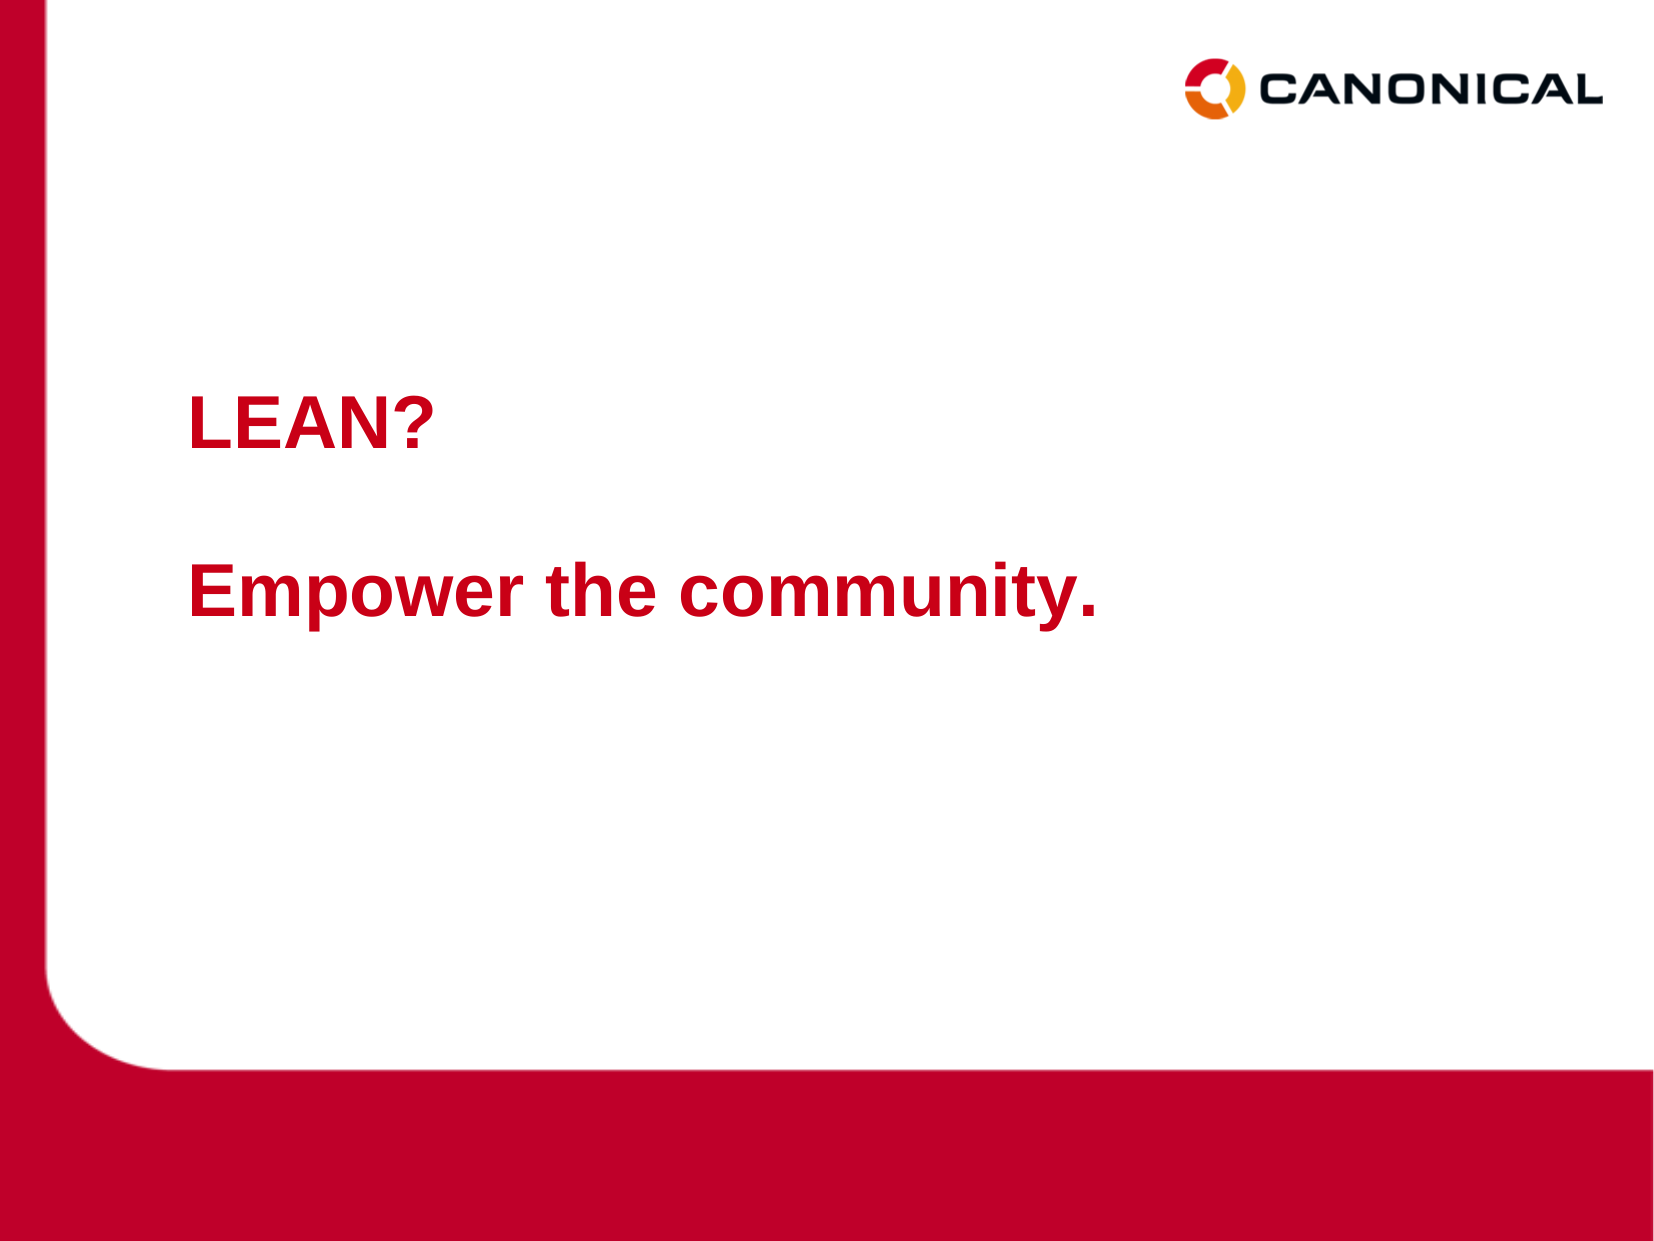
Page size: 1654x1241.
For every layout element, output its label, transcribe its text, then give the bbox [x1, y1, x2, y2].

title LEAN? Empower the community. [187, 150, 1571, 863]
picture [0, 0, 1654, 1241]
